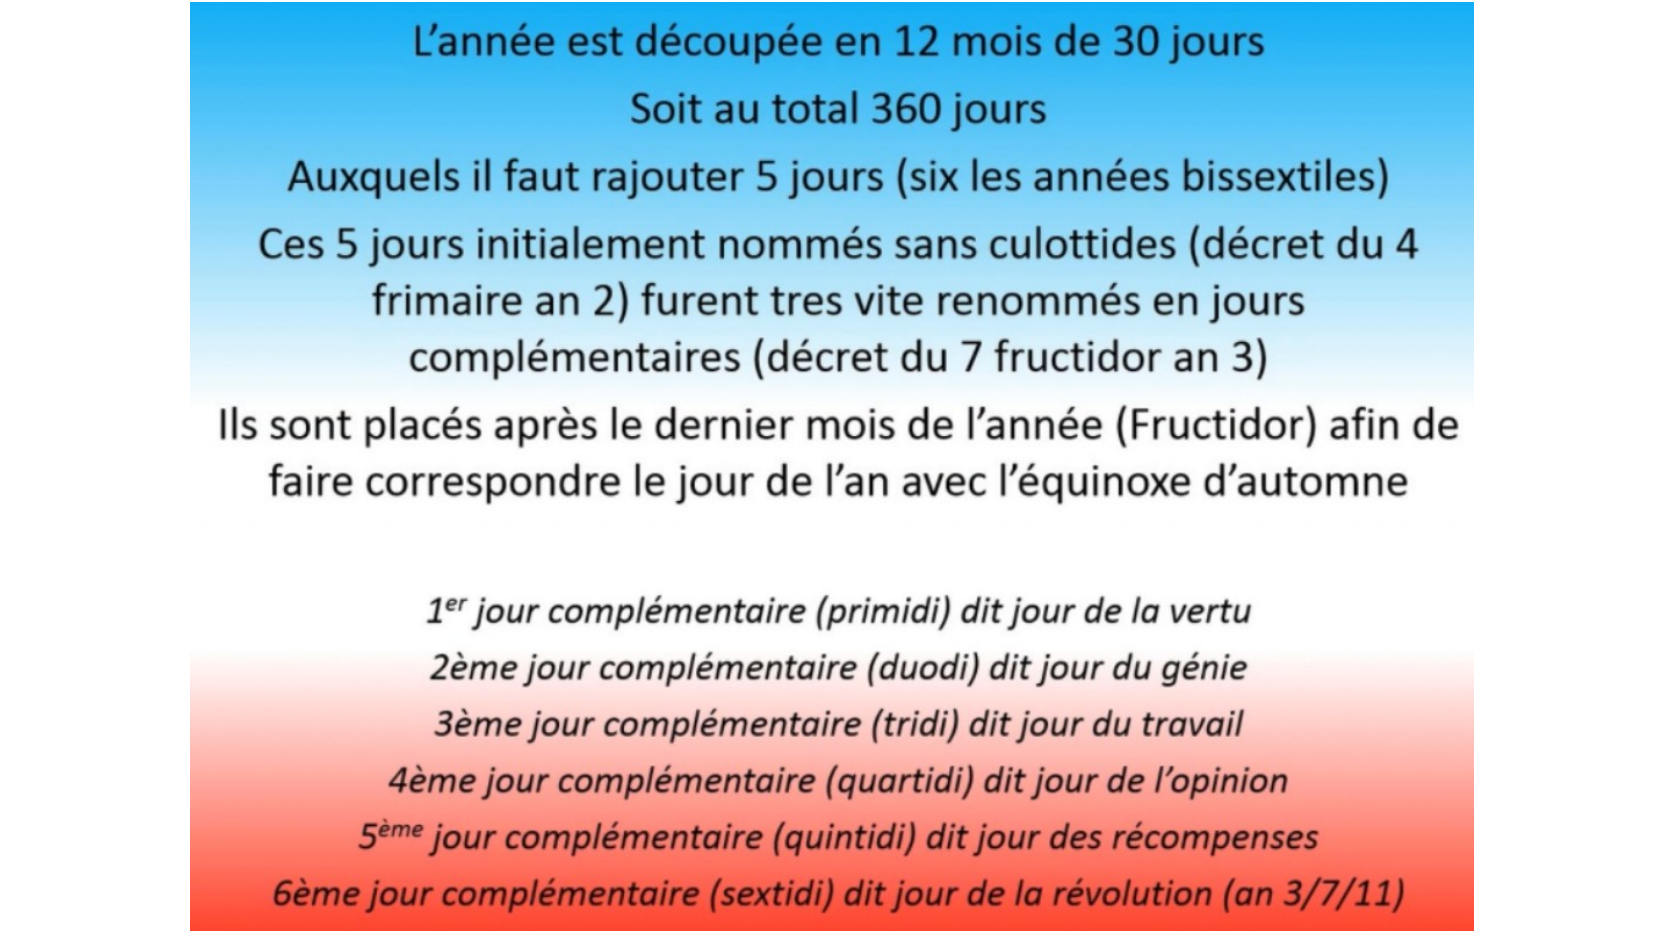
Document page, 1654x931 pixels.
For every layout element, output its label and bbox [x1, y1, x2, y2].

picture [190, 6, 1474, 931]
